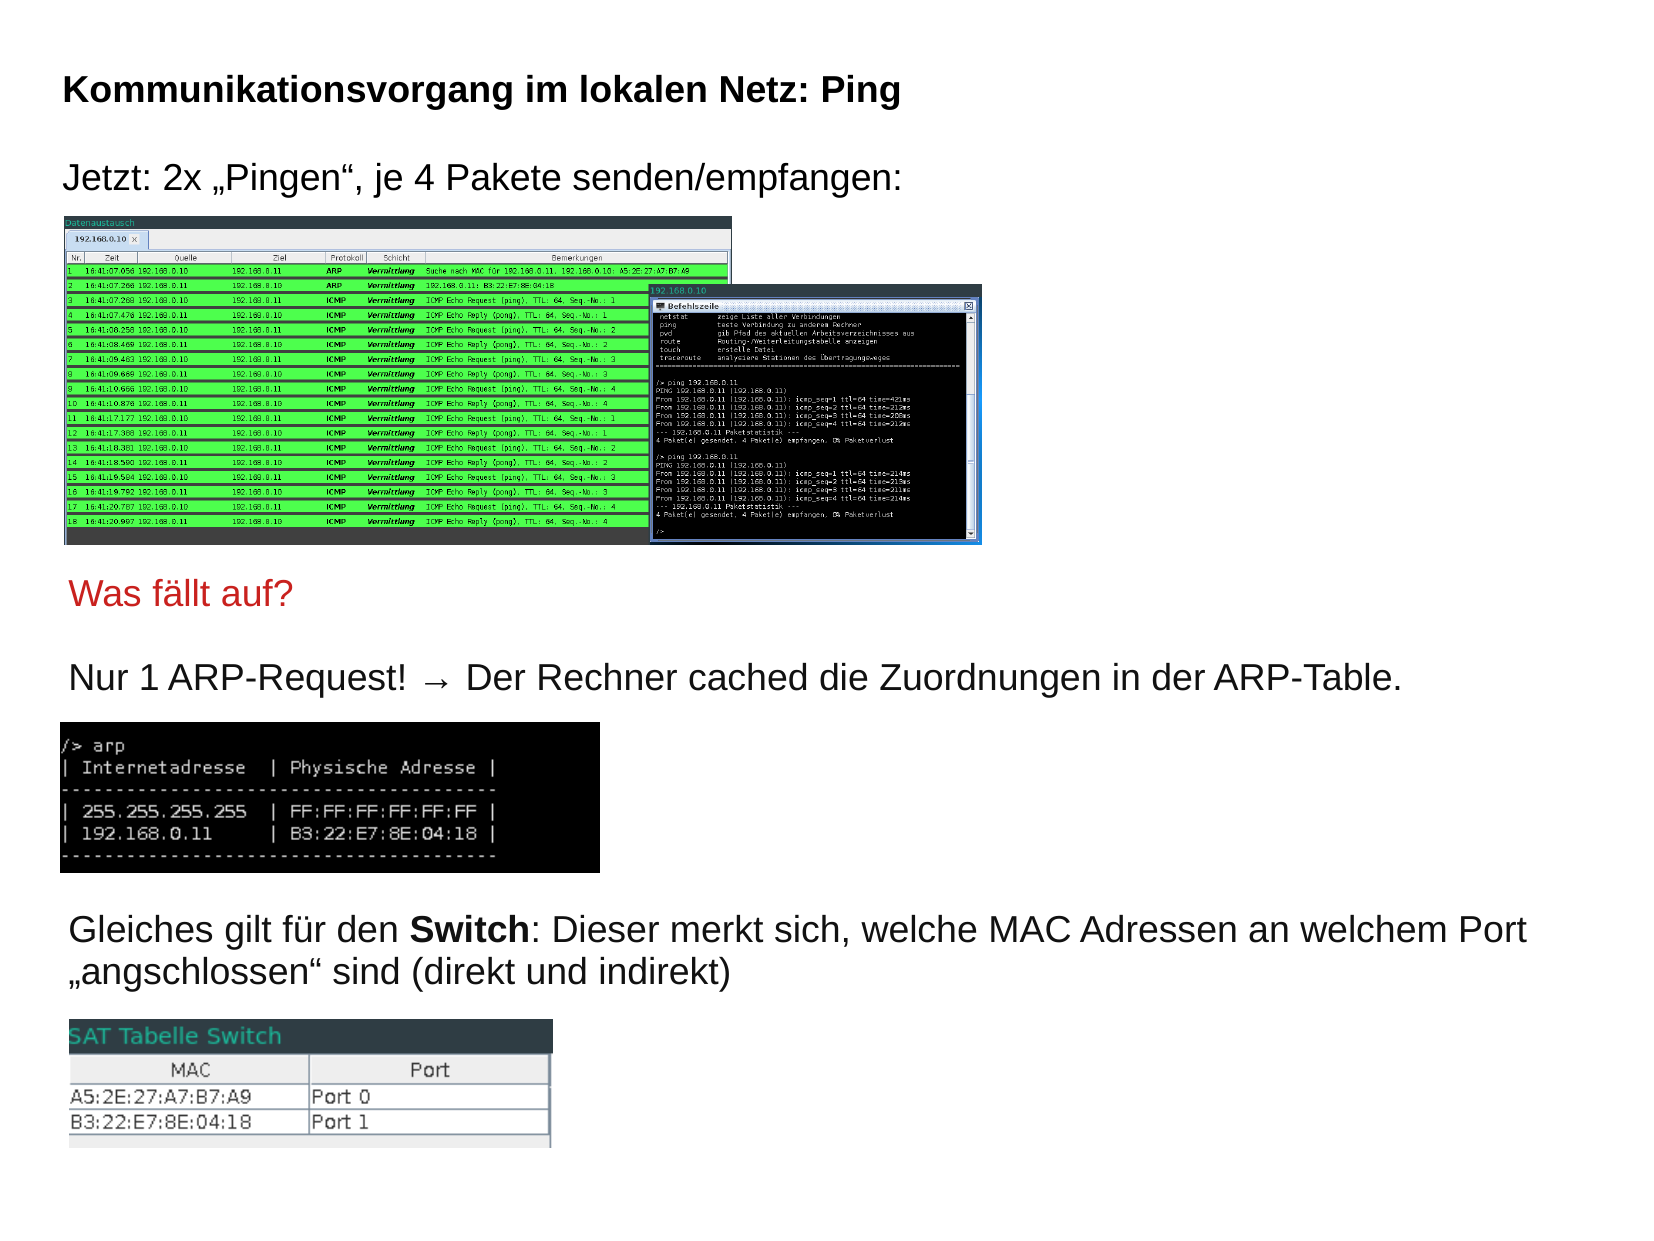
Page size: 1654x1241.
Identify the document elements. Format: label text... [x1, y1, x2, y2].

text_box Jetzt: 2x „Pingen“, je 4 Pakete senden/empfangen: [47, 148, 1316, 206]
picture [60, 722, 600, 873]
text_box Was fällt auf? Nur 1 ARP-Request! → Der Rechner cached die Zuordnungen in der ARP-Table. Gleiches gilt für den Switch: Dieser merkt sich, welche MAC Adressen an welchem Port „angschlossen“ sind (direkt und indirekt) [53, 565, 1638, 1000]
text_box Kommunikationsvorgang im lokalen Netz: Ping [47, 61, 962, 148]
picture [69, 1019, 553, 1148]
picture [64, 216, 982, 545]
